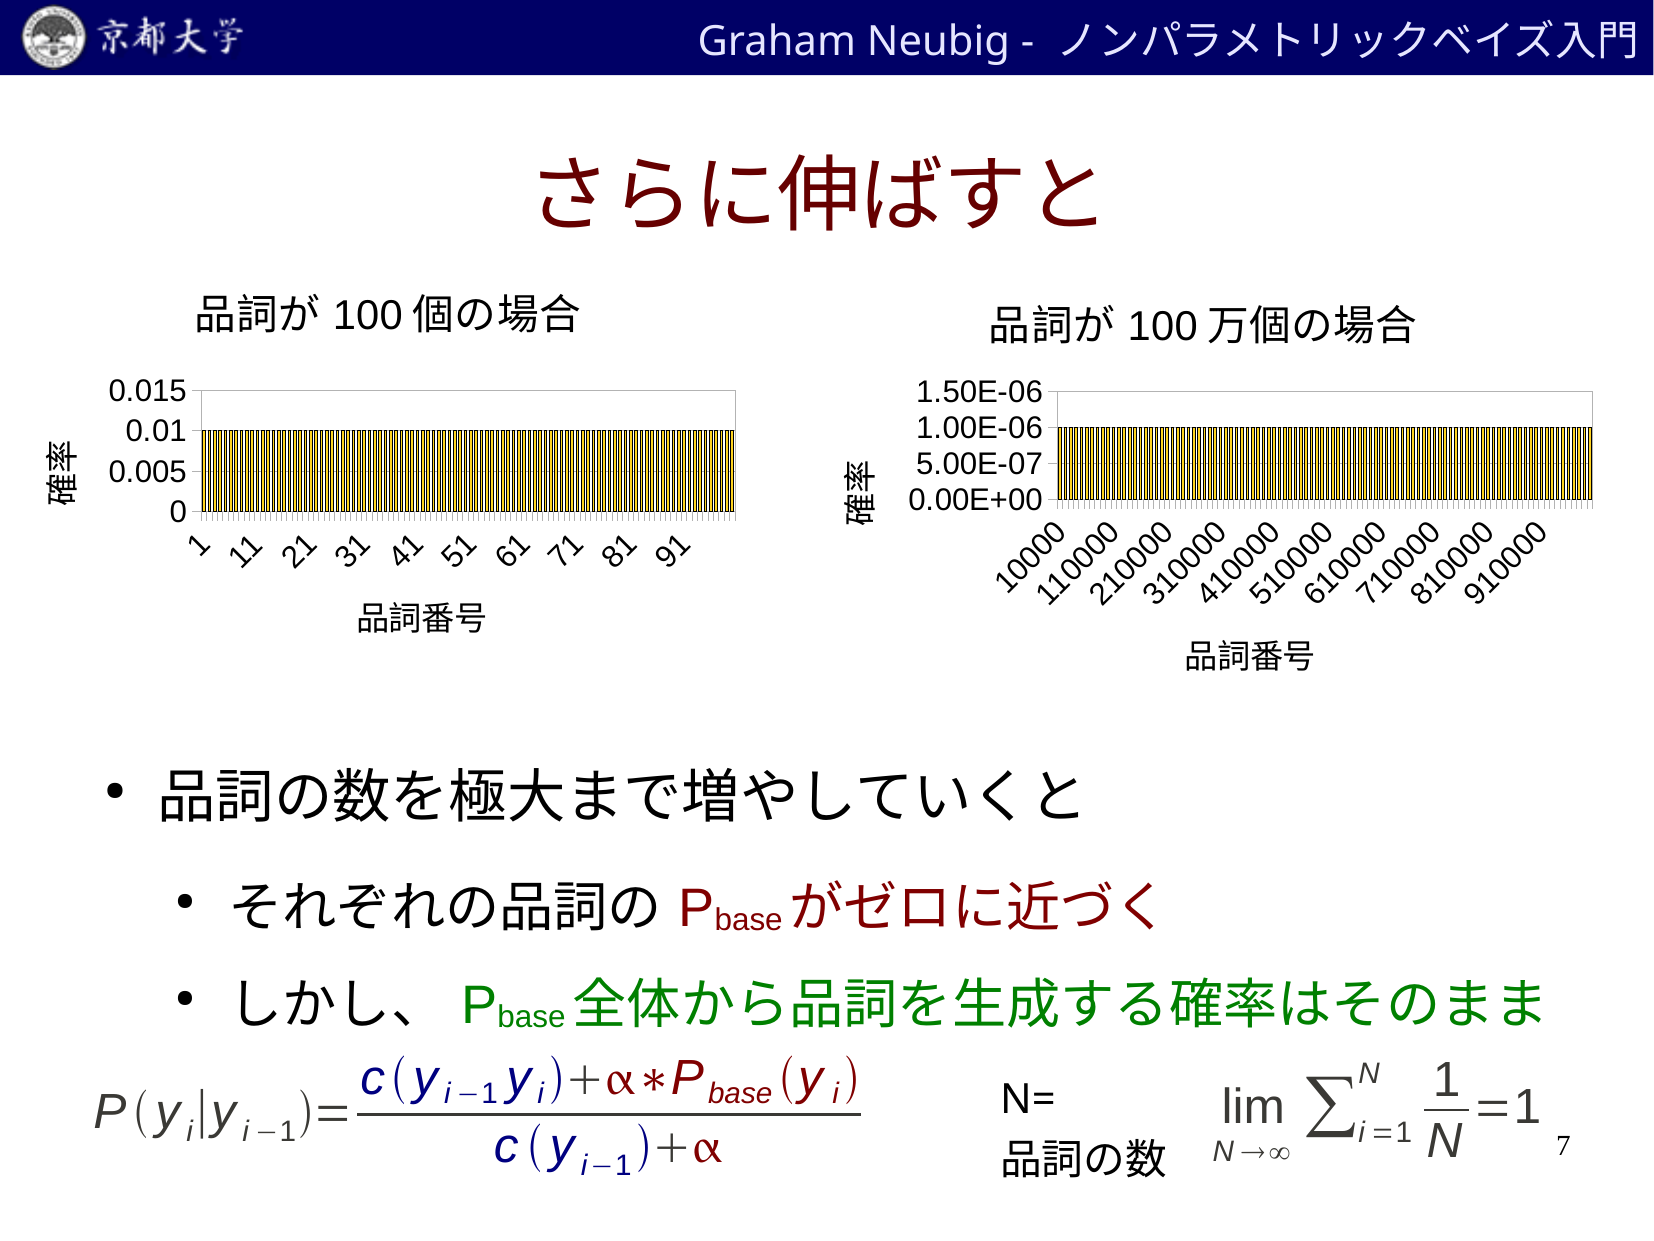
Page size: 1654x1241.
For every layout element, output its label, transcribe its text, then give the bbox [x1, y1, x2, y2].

title さらに伸ばすと [75, 100, 1564, 277]
chart [1200, 1050, 1555, 1168]
list 品詞の数を極大まで増やしていくと それぞれの品詞のPbaseがゼロに近づく しかし、Pbase全体から品詞を生成する確率はそのまま [86, 750, 1576, 1104]
text_box N= 品詞の数 [985, 1061, 1183, 1167]
chart [0, 262, 751, 676]
chart [80, 1048, 876, 1183]
chart [798, 262, 1609, 713]
picture [0, 0, 247, 70]
